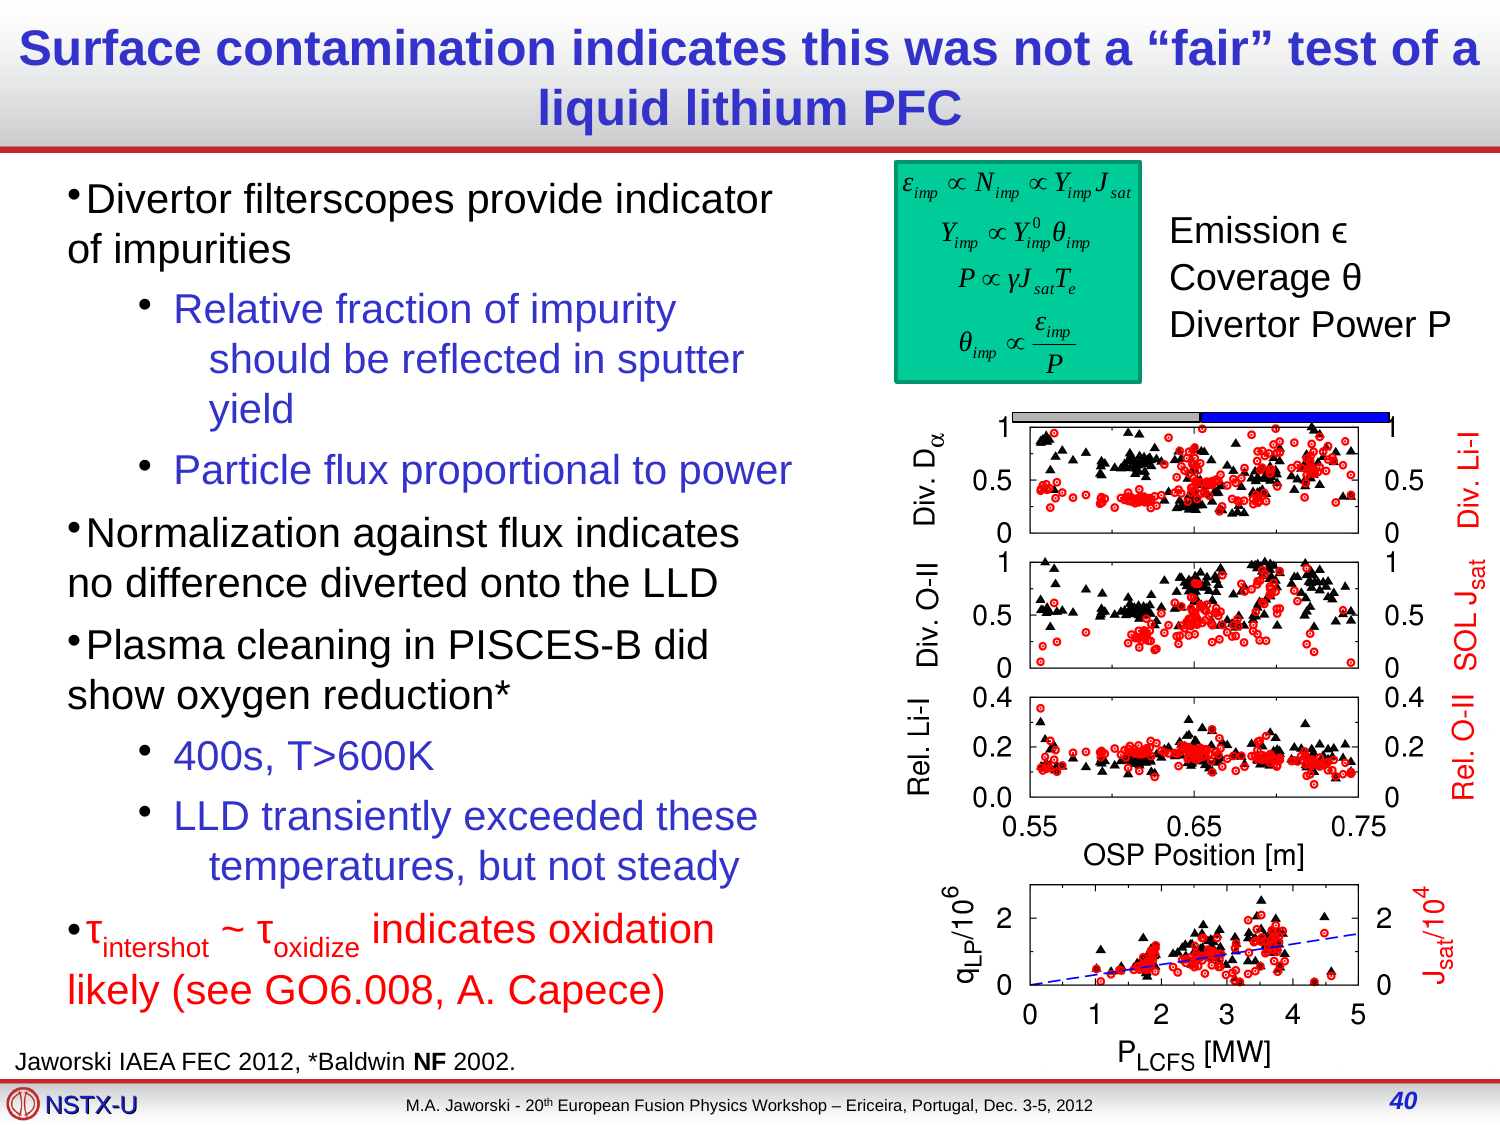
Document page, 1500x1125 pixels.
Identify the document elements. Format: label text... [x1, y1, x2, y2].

picture [895, 398, 1498, 1076]
title Surface contamination indicates this was not a “fair” test of a liquid lithium PFC [0, 0, 1500, 158]
list Divertor filterscopes provide indicator of impurities Relative fraction of impurity should be reflected in sputter yield Particle flux proportional to power Normalization against flux indicates no difference diverted onto the LLD Plasma cleaning in PISCES-B did show oxygen reduction* 400s, T>600K LLD transiently exceeded these temperatures, but not steady τintershot ~ τoxidize indicates oxidation likely (see GO6.008, A. Capece) [52, 163, 812, 1051]
text_box 40 [1374, 1076, 1500, 1124]
chart [898, 163, 1138, 380]
text_box [1012, 412, 1200, 422]
text_box [1201, 413, 1389, 422]
text_box Jaworski IAEA FEC 2012, *Baldwin NF 2002. [0, 1036, 532, 1080]
text_box Emission ϵ Coverage θ Divertor Power P [1154, 197, 1492, 389]
